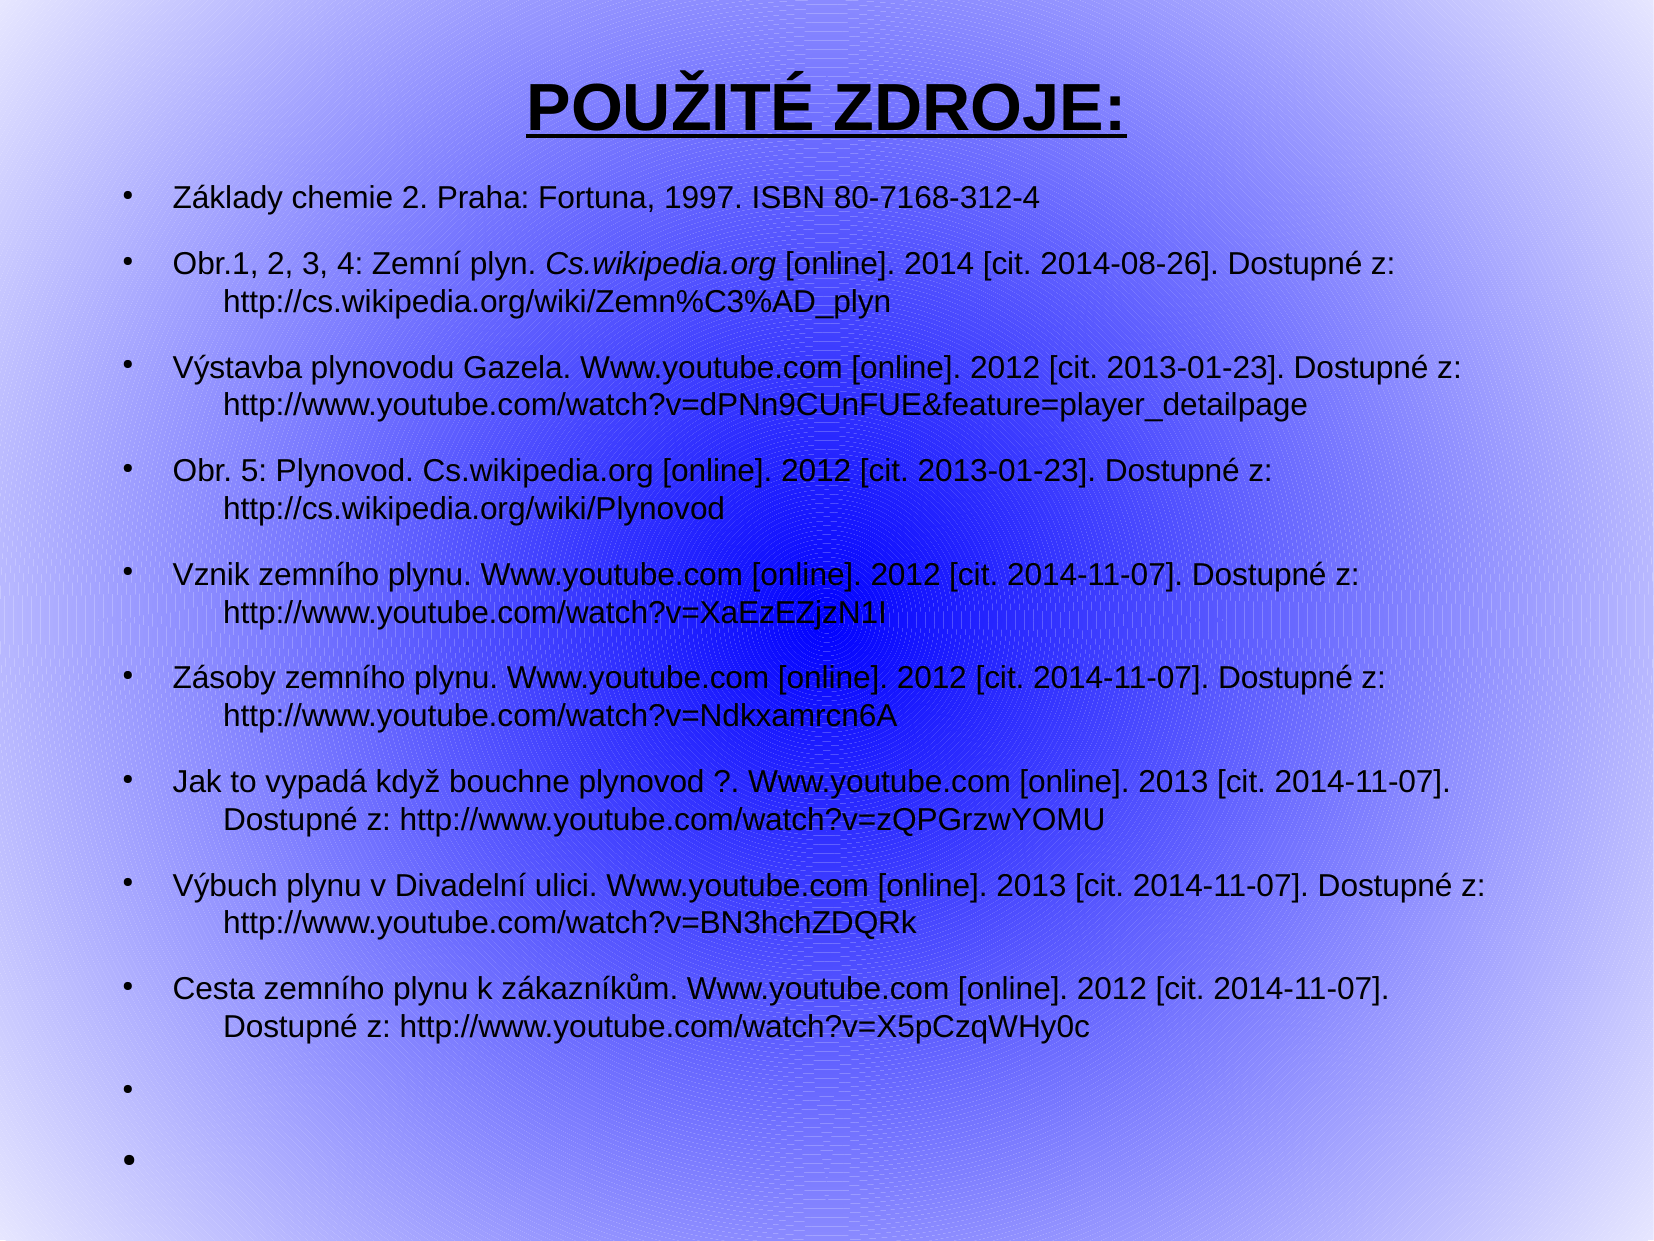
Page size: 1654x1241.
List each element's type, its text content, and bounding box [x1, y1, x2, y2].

list Základy chemie 2. Praha: Fortuna, 1997. ISBN 80-7168-312-4 Obr.1, 2, 3, 4: Zemní plyn. Cs.wikipedia.org [online]. 2014 [cit. 2014-08-26]. Dostupné z: http://cs.wikipedia.org/wiki/Zemn%C3%AD_plyn Výstavba plynovodu Gazela. Www.youtube.com [online]. 2012 [cit. 2013-01-23]. Dostupné z: http://www.youtube.com/watch?v=dPNn9CUnFUE&feature=player_detailpage Obr. 5: Plynovod. Cs.wikipedia.org [online]. 2012 [cit. 2013-01-23]. Dostupné z: http://cs.wikipedia.org/wiki/Plynovod Vznik zemního plynu. Www.youtube.com [online]. 2012 [cit. 2014-11-07]. Dostupné z: http://www.youtube.com/watch?v=XaEzEZjzN1I Zásoby zemního plynu. Www.youtube.com [online]. 2012 [cit. 2014-11-07]. Dostupné z: http://www.youtube.com/watch?v=Ndkxamrcn6A Jak to vypadá když bouchne plynovod ?. Www.youtube.com [online]. 2013 [cit. 2014-11-07]. Dostupné z: http://www.youtube.com/watch?v=zQPGrzwYOMU Výbuch plynu v Divadelní ulici. Www.youtube.com [online]. 2013 [cit. 2014-11-07]. Dostupné z: http://www.youtube.com/watch?v=BN3hchZDQRk Cesta zemního plynu k zákazníkům. Www.youtube.com [online]. 2012 [cit. 2014-11-07]. Dostupné z: http://www.youtube.com/watch?v=X5pCzqWHy0c [88, 177, 1521, 1190]
title POUŽITÉ ZDROJE: [82, 0, 1571, 208]
